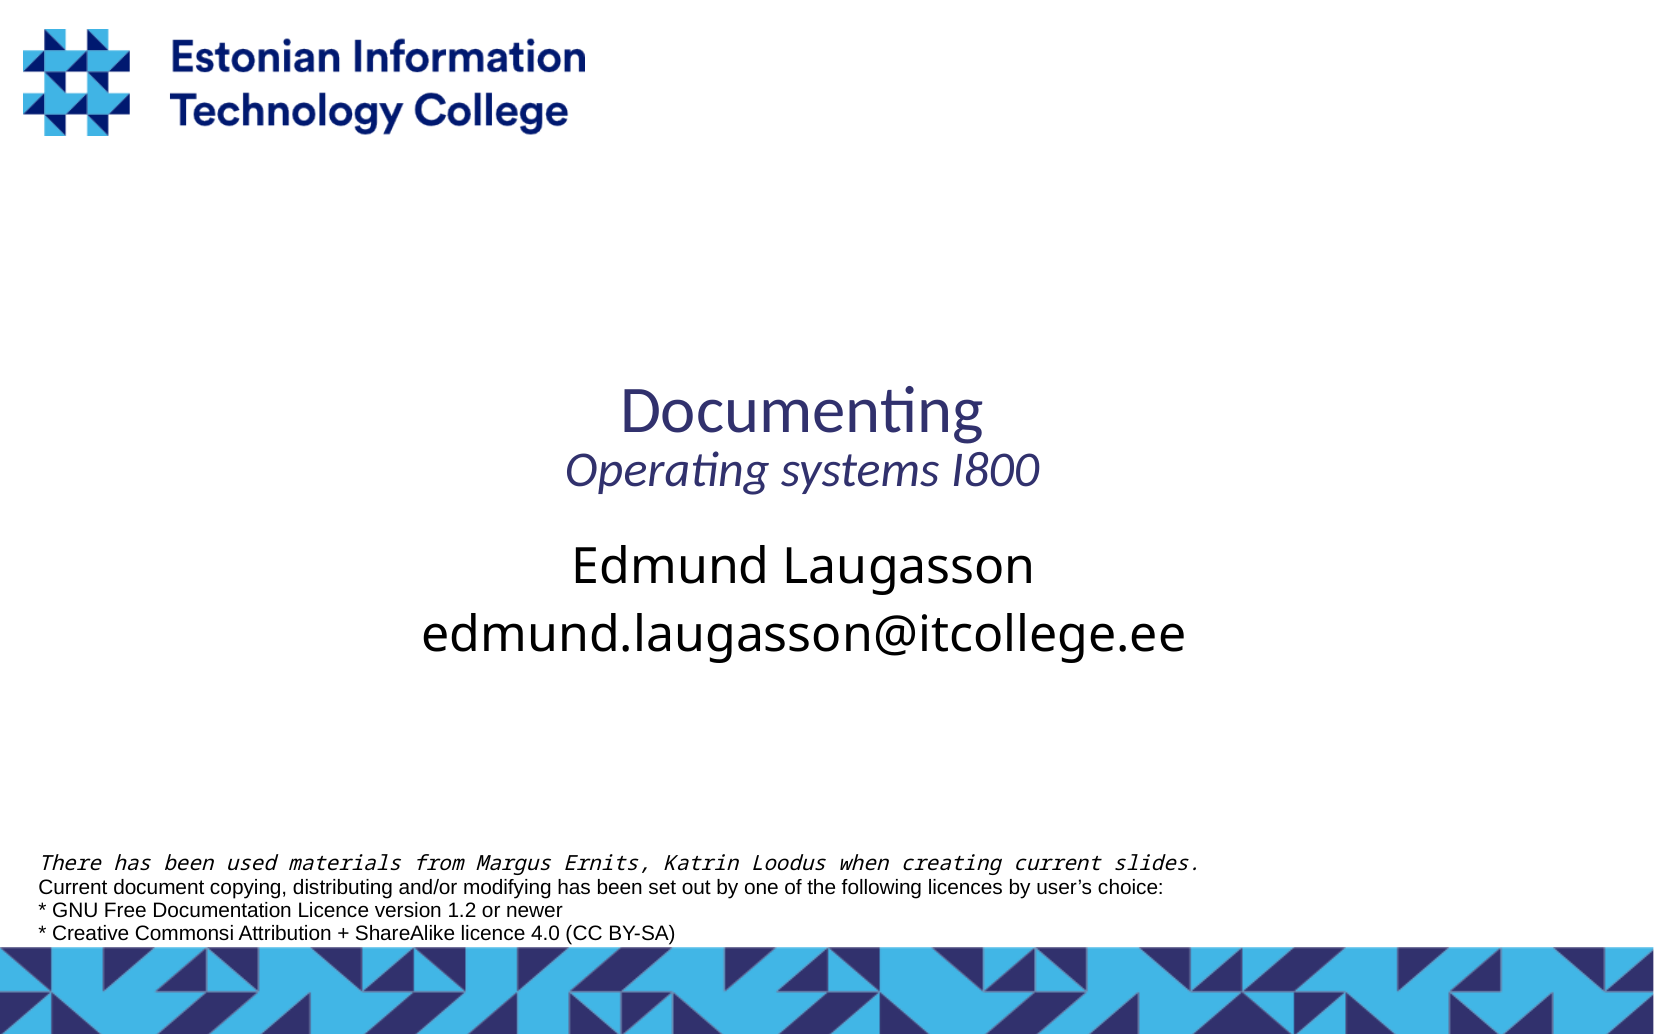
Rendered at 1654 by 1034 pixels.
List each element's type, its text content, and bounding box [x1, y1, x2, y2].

subtitle Edmund Laugasson edmund.laugasson@itcollege.ee [236, 532, 1372, 665]
picture [23, 29, 585, 136]
text_box Current document copying, distributing and/or modifying has been set out by one of the following licences by user’s choice: * GNU Free Documentation Licence version 1.2 or newer * Creative Commonsi Attribution + ShareAlike licence 4.0 (CC BY-SA) [23, 868, 1642, 954]
title Documenting Operating systems I800 [234, 346, 1371, 535]
text_box There has been used materials from Margus Ernits, Katrin Loodus when creating current slides. [23, 840, 1229, 880]
